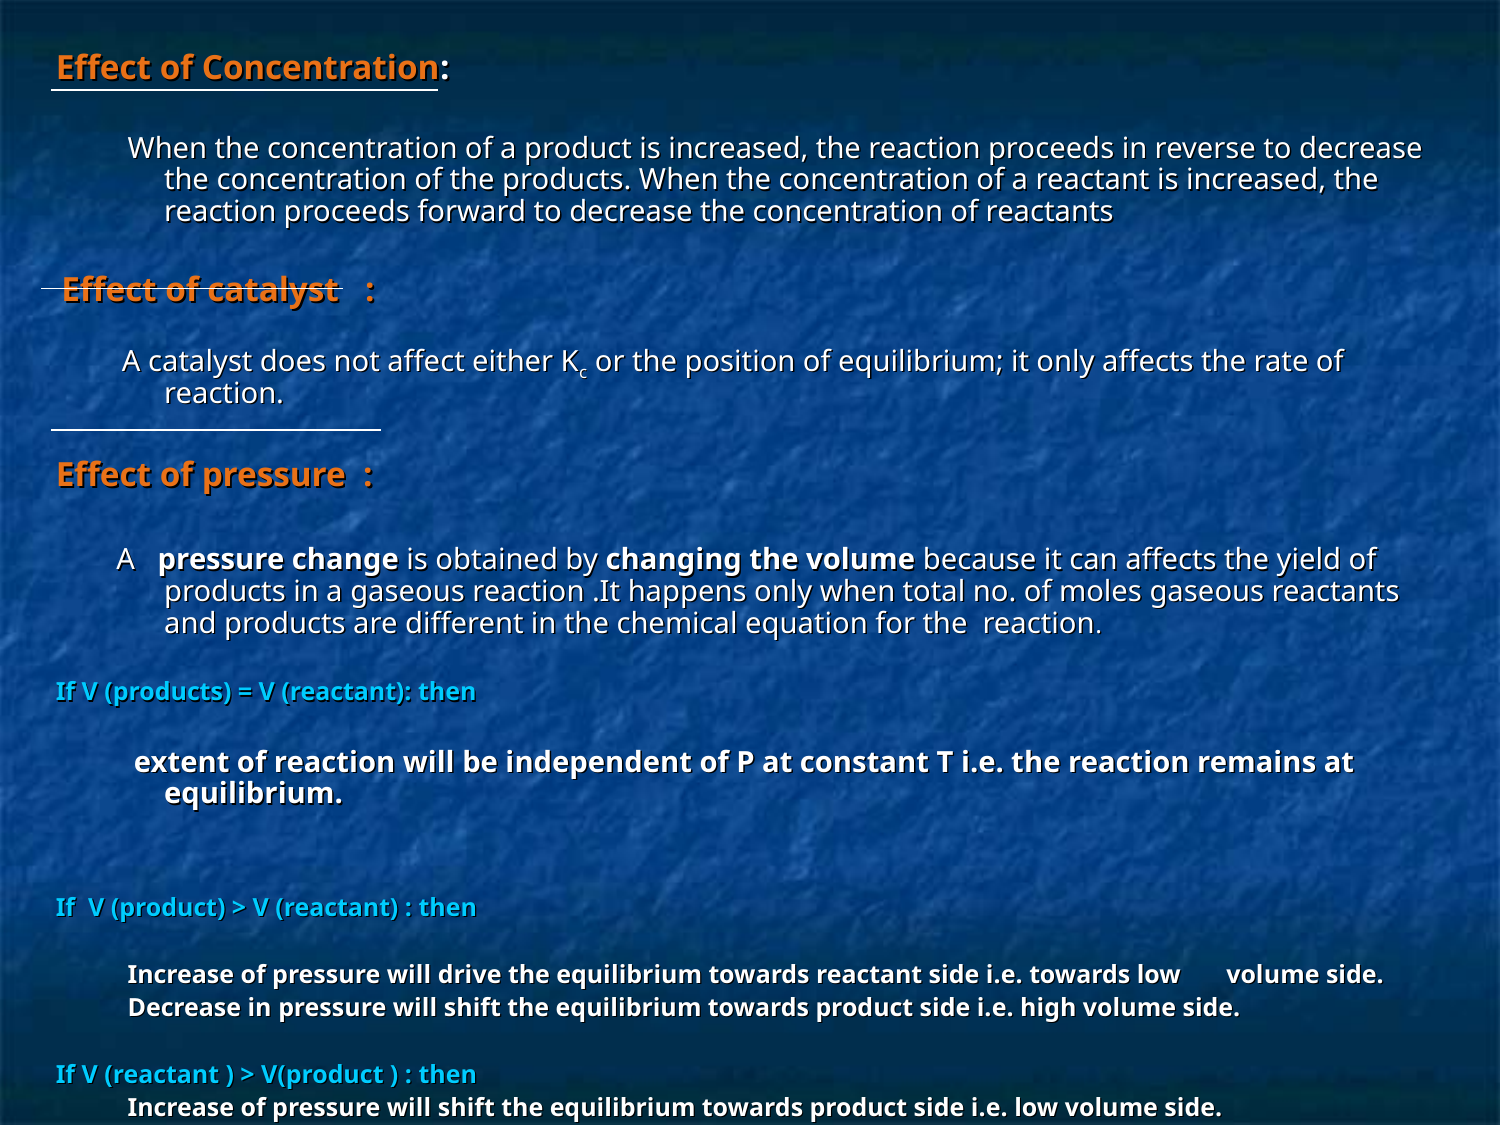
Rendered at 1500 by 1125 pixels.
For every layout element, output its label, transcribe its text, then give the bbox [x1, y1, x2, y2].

list Effect of Concentration: When the concentration of a product is increased, the reaction proceeds in reverse to decrease the concentration of the products. When the concentration of a reactant is increased, the reaction proceeds forward to decrease the concentration of reactants Effect of catalyst : A catalyst does not affect either Kc or the position of equilibrium; it only affects the rate of reaction. Effect of pressure : A pressure change is obtained by changing the volume because it can affects the yield of products in a gaseous reaction .It happens only when total no. of moles gaseous reactants and products are different in the chemical equation for the reaction. If V (products) = V (reactant): then extent of reaction will be independent of P at constant T i.e. the reaction remains at equilibrium. If V (product) > V (reactant) : then Increase of pressure will drive the equilibrium towards reactant side i.e. towards low volume side. Decrease in pressure will shift the equilibrium towards product side i.e. high volume side. If V (reactant ) > V(product ) : then Increase of pressure will shift the equilibrium towards product side i.e. low volume side. Decrease of pressure will drive the equilibrium towards reactant side i.e. high volume side. [41, 42, 1459, 1092]
picture [0, 0, 1500, 1125]
